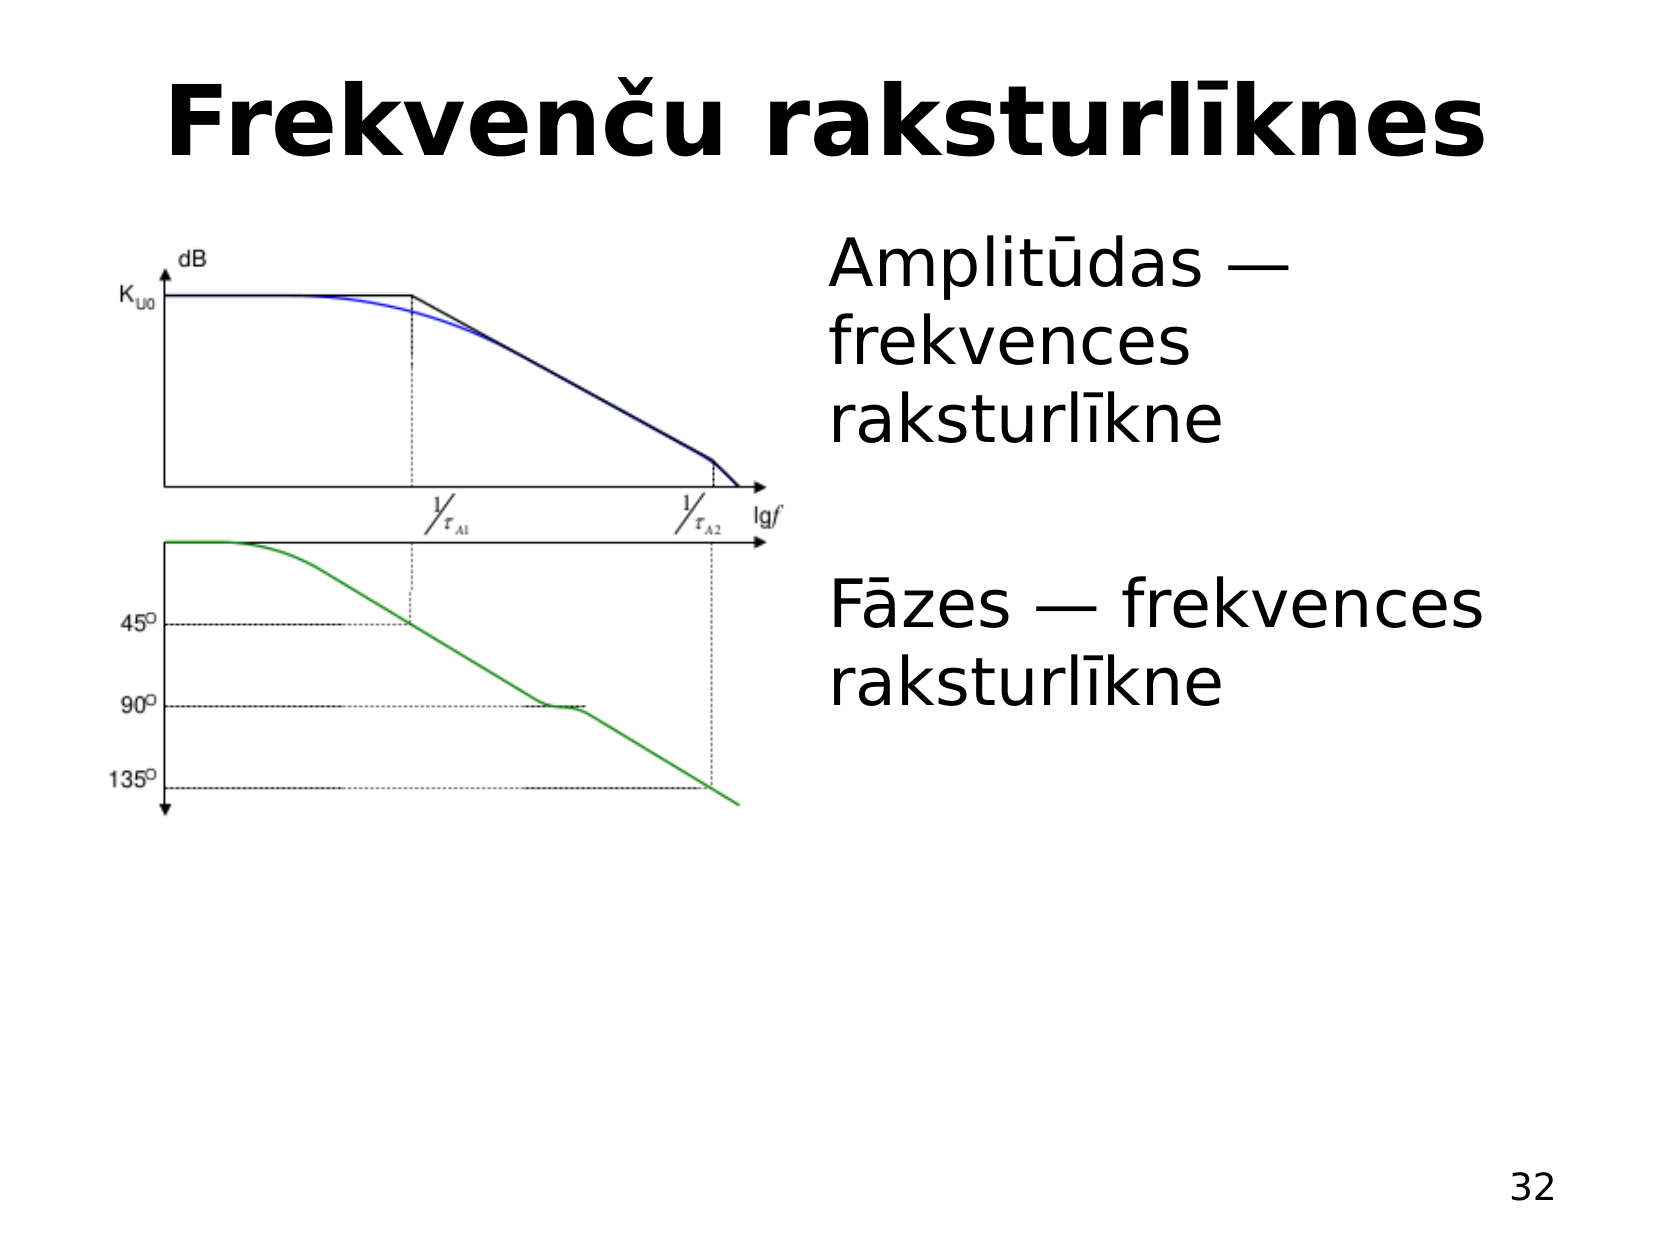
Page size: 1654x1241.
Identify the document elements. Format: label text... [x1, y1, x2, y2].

picture [82, 241, 793, 849]
title Frekvenču raksturlīknes [82, 0, 1571, 255]
list Amplitūdas — frekvences raksturlīkne Fāzes — frekvences raksturlīkne [828, 224, 1539, 1186]
